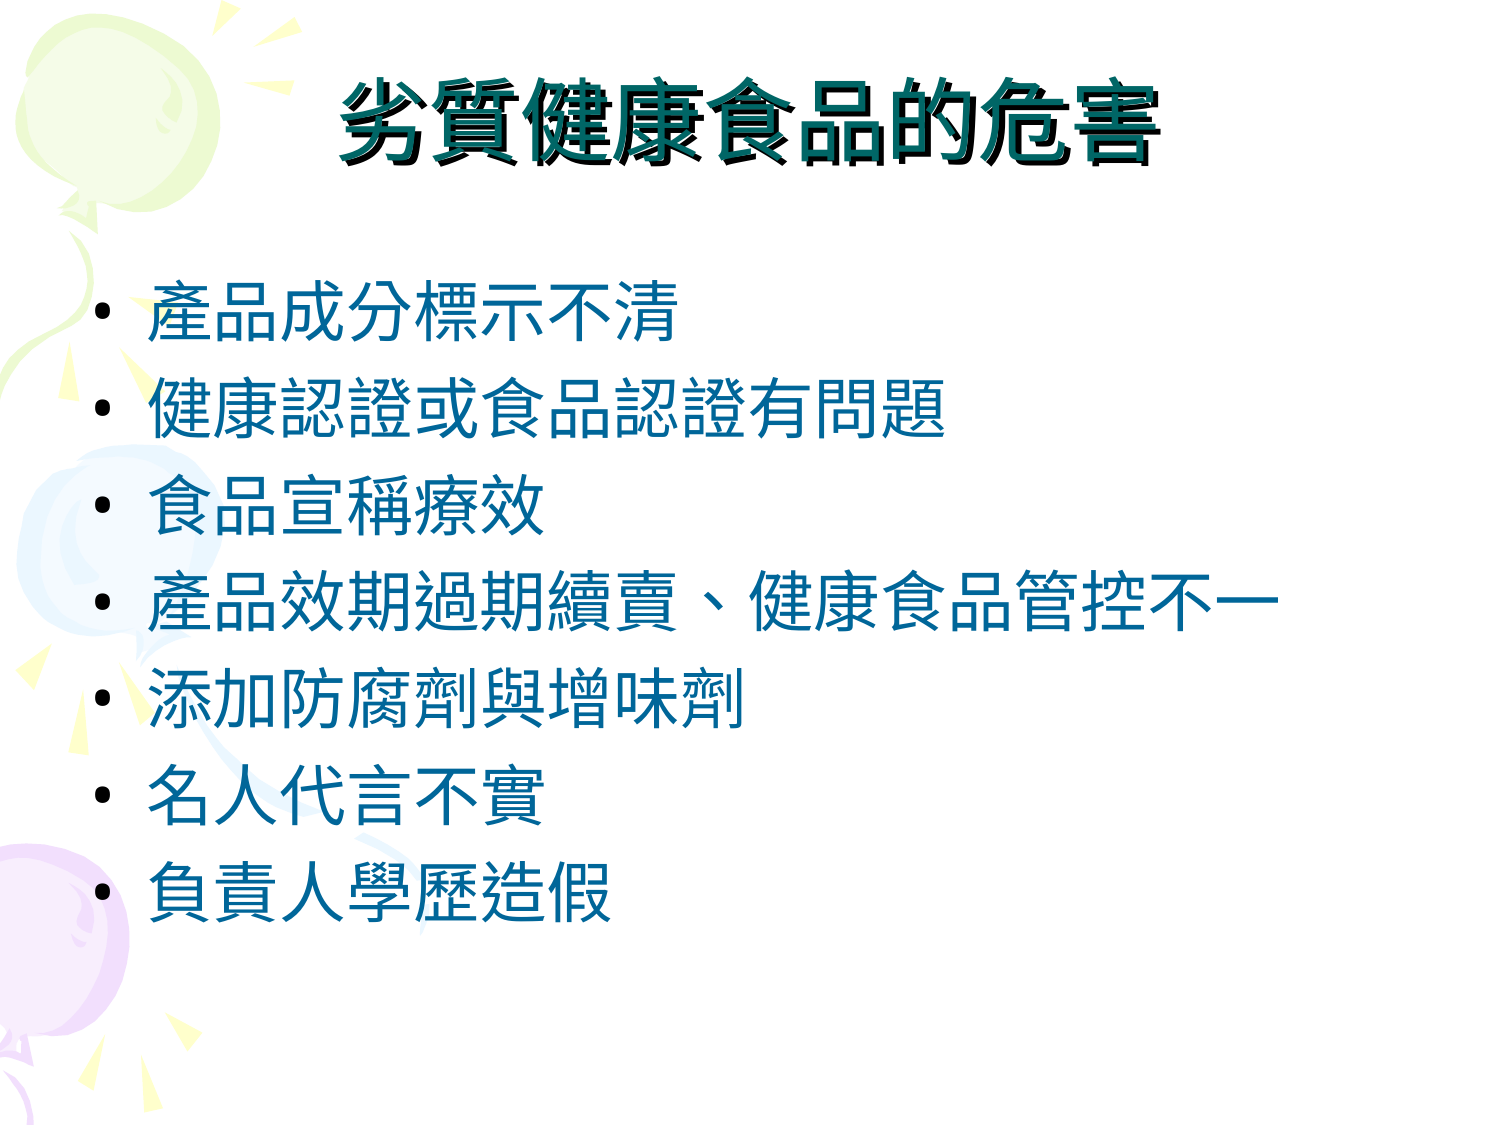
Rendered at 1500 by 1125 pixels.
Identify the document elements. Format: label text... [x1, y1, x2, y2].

list 產品成分標示不清 健康認證或食品認證有問題 食品宣稱療效 產品效期過期續賣、健康食品管控不一 添加防腐劑與增味劑 名人代言不實 負責人學歷造假 [75, 262, 1426, 994]
title 劣質健康食品的危害 [72, 16, 1426, 233]
